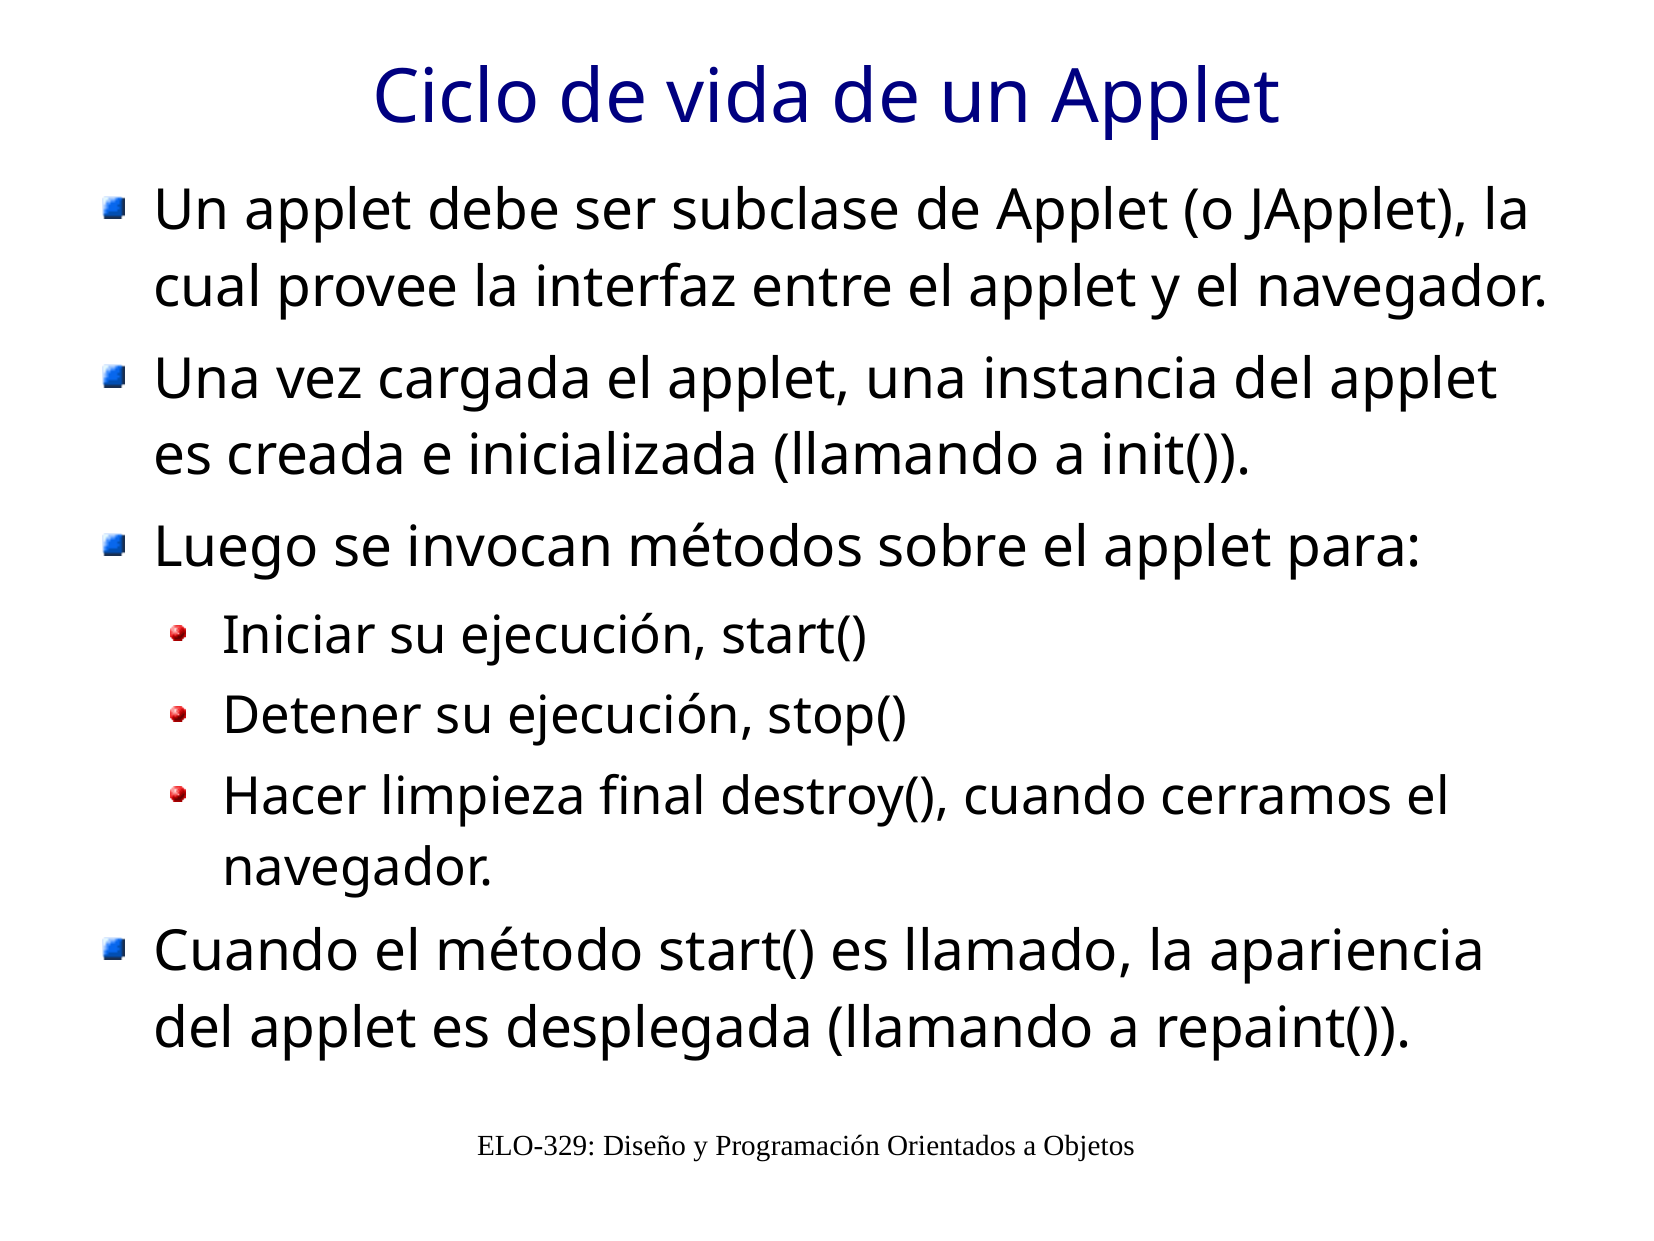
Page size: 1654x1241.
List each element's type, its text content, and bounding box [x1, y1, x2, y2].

title Ciclo de vida de un Applet [82, 43, 1571, 145]
list Un applet debe ser subclase de Applet (o JApplet), la cual provee la interfaz entre el applet y el navegador. Una vez cargada el applet, una instancia del applet es creada e inicializada (llamando a init()). Luego se invocan métodos sobre el applet para: Iniciar su ejecución, start() Detener su ejecución, stop() Hacer limpieza final destroy(), cuando cerramos el navegador. Cuando el método start() es llamado, la apariencia del applet es desplegada (llamando a repaint()). [81, 169, 1571, 1120]
